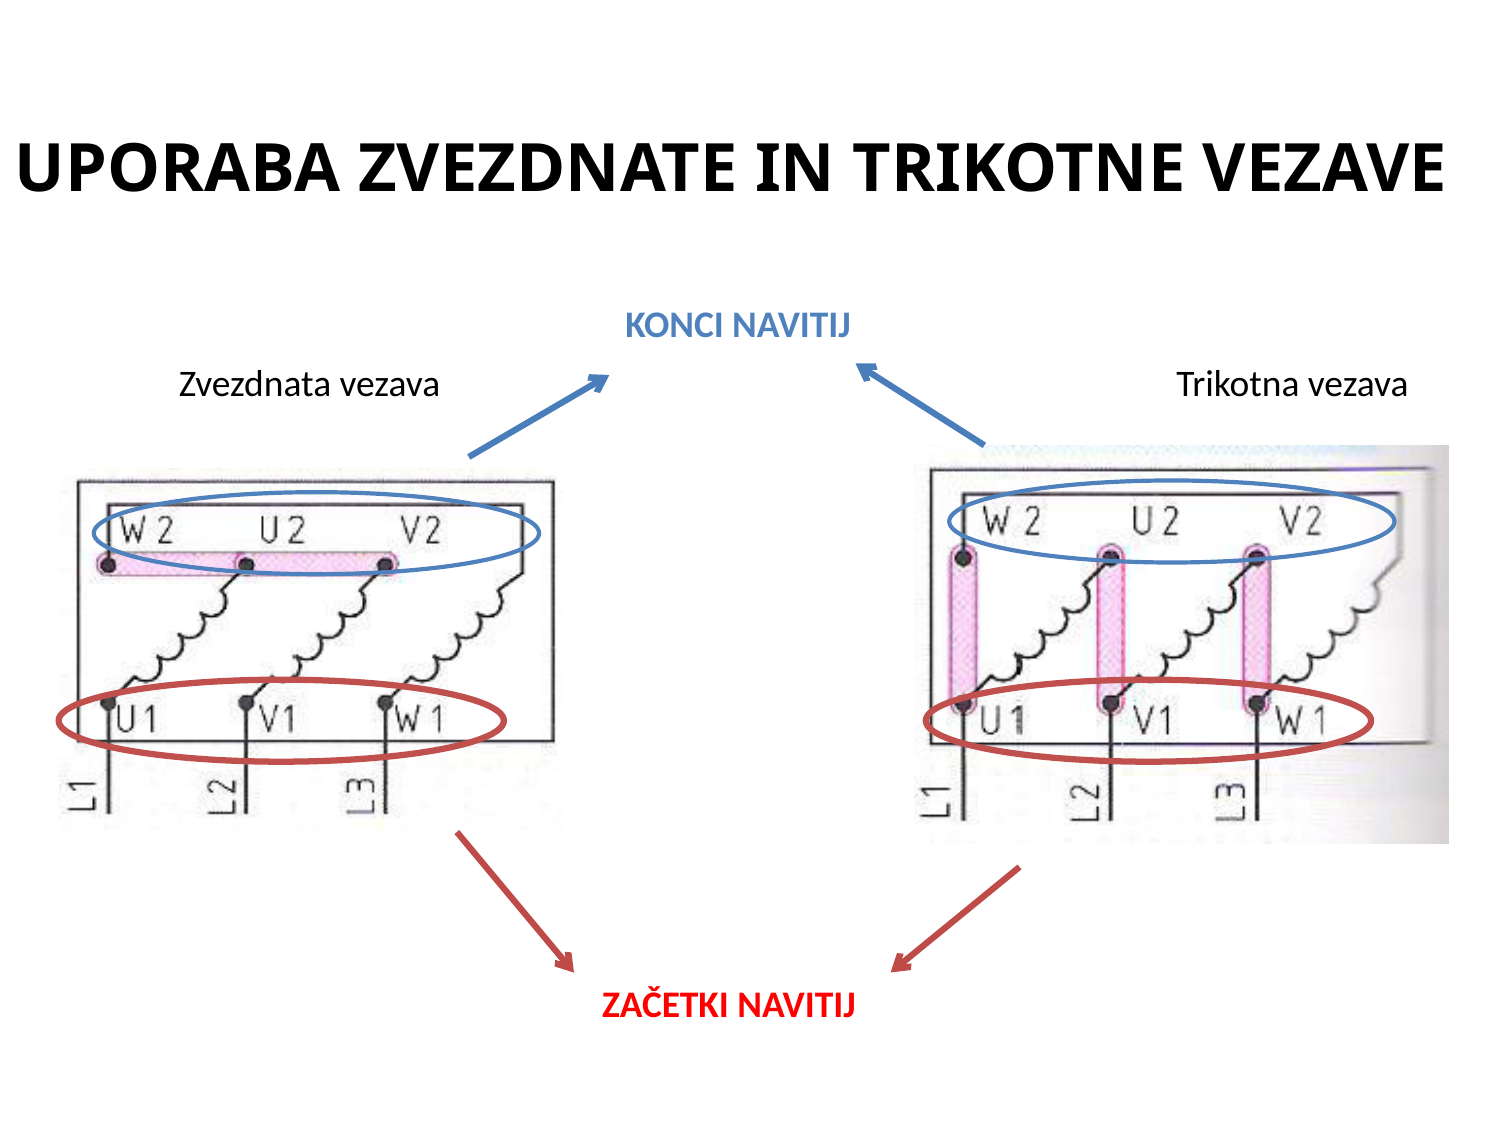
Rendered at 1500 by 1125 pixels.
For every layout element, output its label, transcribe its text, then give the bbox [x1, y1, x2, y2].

picture [58, 468, 563, 830]
text_box [93, 492, 540, 575]
text_box KONCI NAVITIJ [610, 292, 867, 353]
text_box [58, 679, 504, 762]
picture [914, 445, 1449, 844]
text_box Trikotna vezava [1161, 351, 1424, 412]
text_box [925, 679, 1372, 762]
text_box UPORABA ZVEZDNATE IN TRIKOTNE VEZAVE [0, 117, 1500, 212]
text_box Zvezdnata vezava [163, 351, 459, 457]
text_box ZAČETKI NAVITIJ [587, 972, 872, 1033]
text_box [949, 480, 1395, 563]
